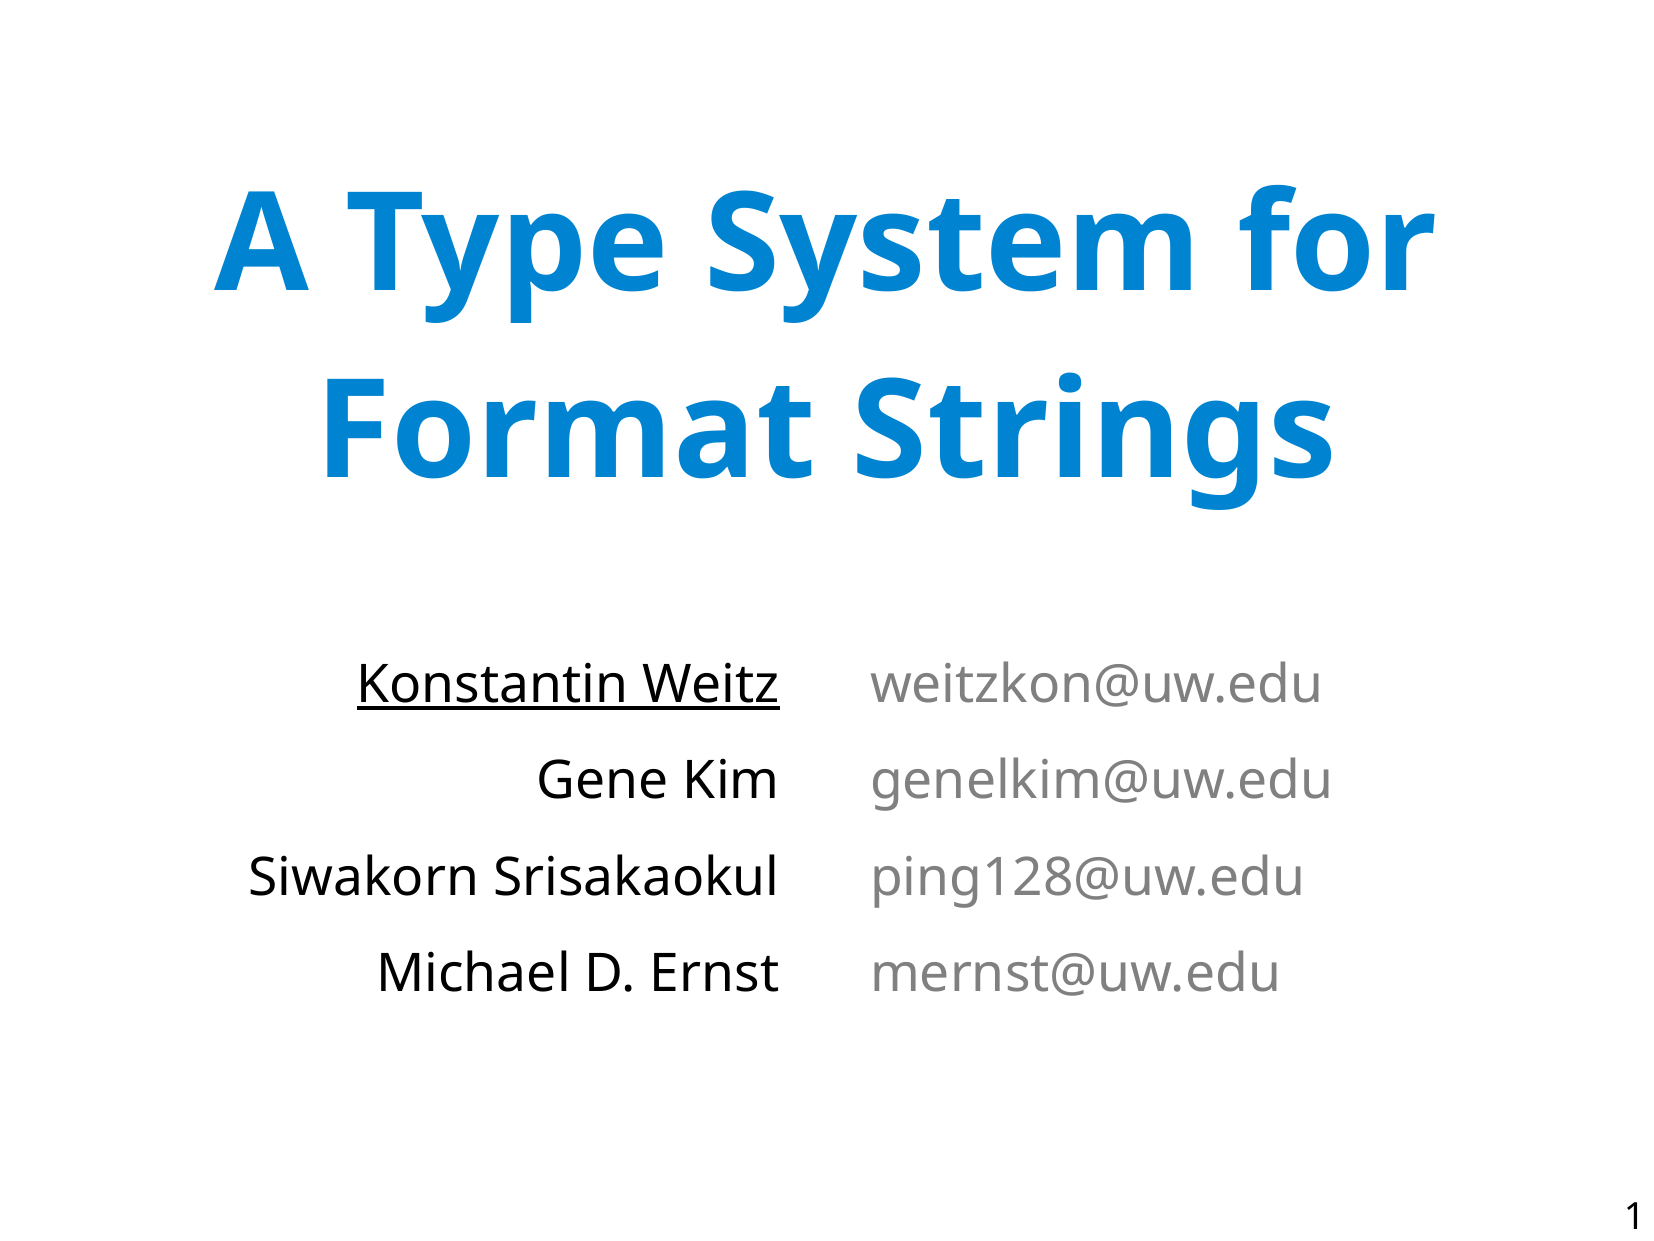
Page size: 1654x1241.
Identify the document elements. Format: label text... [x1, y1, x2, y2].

list Konstantin Weitz Gene Kim Siwakorn Srisakaokul Michael D. Ernst [82, 645, 781, 1010]
title A Type System for Format Strings [82, 175, 1571, 485]
list weitzkon@uw.edu genelkim@uw.edu ping128@uw.edu mernst@uw.edu [870, 645, 1572, 1010]
